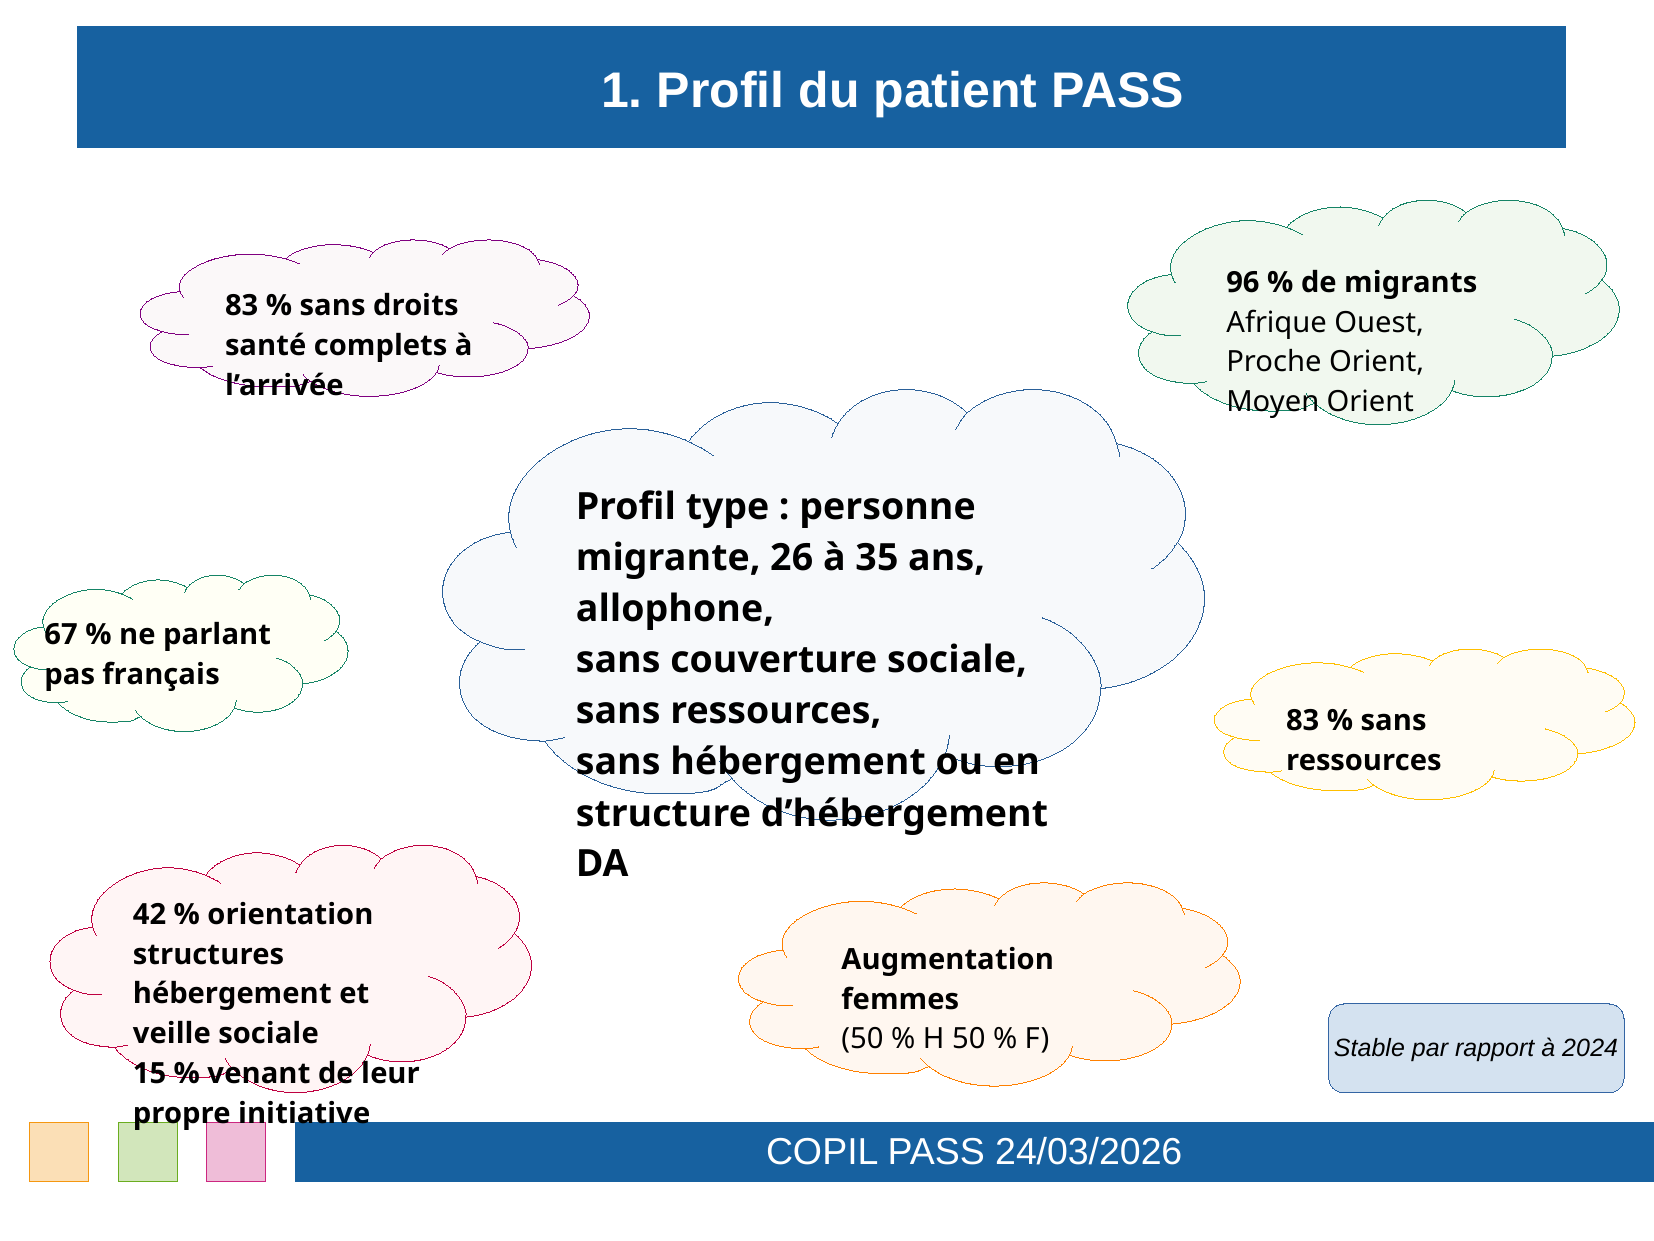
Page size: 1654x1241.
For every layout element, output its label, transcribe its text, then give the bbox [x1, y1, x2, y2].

text_box Profil type : personne migrante, 26 à 35 ans, allophone, sans couverture sociale, sans ressources, sans hébergement ou en structure d’hébergement DA [561, 472, 1093, 762]
text_box [564, 762, 587, 771]
text_box [263, 380, 272, 387]
text_box [848, 810, 855, 820]
text_box 42 % orientation structures hébergement et veille sociale 15 % venant de leur propre initiative [118, 885, 461, 1077]
text_box [237, 709, 279, 713]
text_box [232, 380, 250, 385]
text_box [49, 845, 532, 1052]
text_box [1288, 397, 1296, 402]
text_box [786, 762, 795, 770]
title 1. Profil du patient PASS [220, 32, 1566, 148]
text_box [980, 762, 995, 767]
text_box [297, 380, 304, 386]
text_box [738, 882, 1241, 1087]
text_box [206, 1122, 266, 1182]
text_box [77, 26, 1566, 148]
text_box [277, 380, 285, 387]
text_box [323, 380, 330, 390]
text_box 83 % sans droits santé complets à l’arrivée [210, 276, 524, 380]
text_box [442, 389, 1205, 759]
text_box [332, 380, 430, 397]
text_box Augmentation femmes (50 % H 50 % F) [826, 930, 1105, 1034]
text_box COPIL PASS 24/03/2026 [295, 1122, 1654, 1182]
text_box [582, 762, 938, 821]
text_box [1127, 200, 1620, 425]
text_box [29, 1122, 89, 1182]
text_box [343, 637, 349, 665]
text_box [140, 239, 590, 375]
text_box [1306, 397, 1314, 407]
text_box [1214, 649, 1636, 773]
text_box [65, 709, 234, 732]
text_box [1256, 397, 1265, 409]
text_box 67 % ne parlant pas français [29, 605, 343, 709]
text_box Stable par rapport à 2024 [1328, 1003, 1625, 1093]
text_box [1274, 775, 1557, 800]
text_box [248, 1077, 341, 1093]
text_box [1000, 762, 1018, 767]
text_box 83 % sans ressources [1271, 691, 1585, 775]
text_box 96 % de migrants Afrique Ouest, Proche Orient, Moyen Orient [1211, 253, 1525, 357]
text_box [1231, 394, 1237, 408]
text_box [801, 810, 808, 819]
text_box [51, 575, 332, 605]
text_box [118, 1122, 178, 1182]
text_box [1241, 394, 1247, 410]
text_box [726, 762, 733, 770]
text_box [13, 630, 29, 696]
